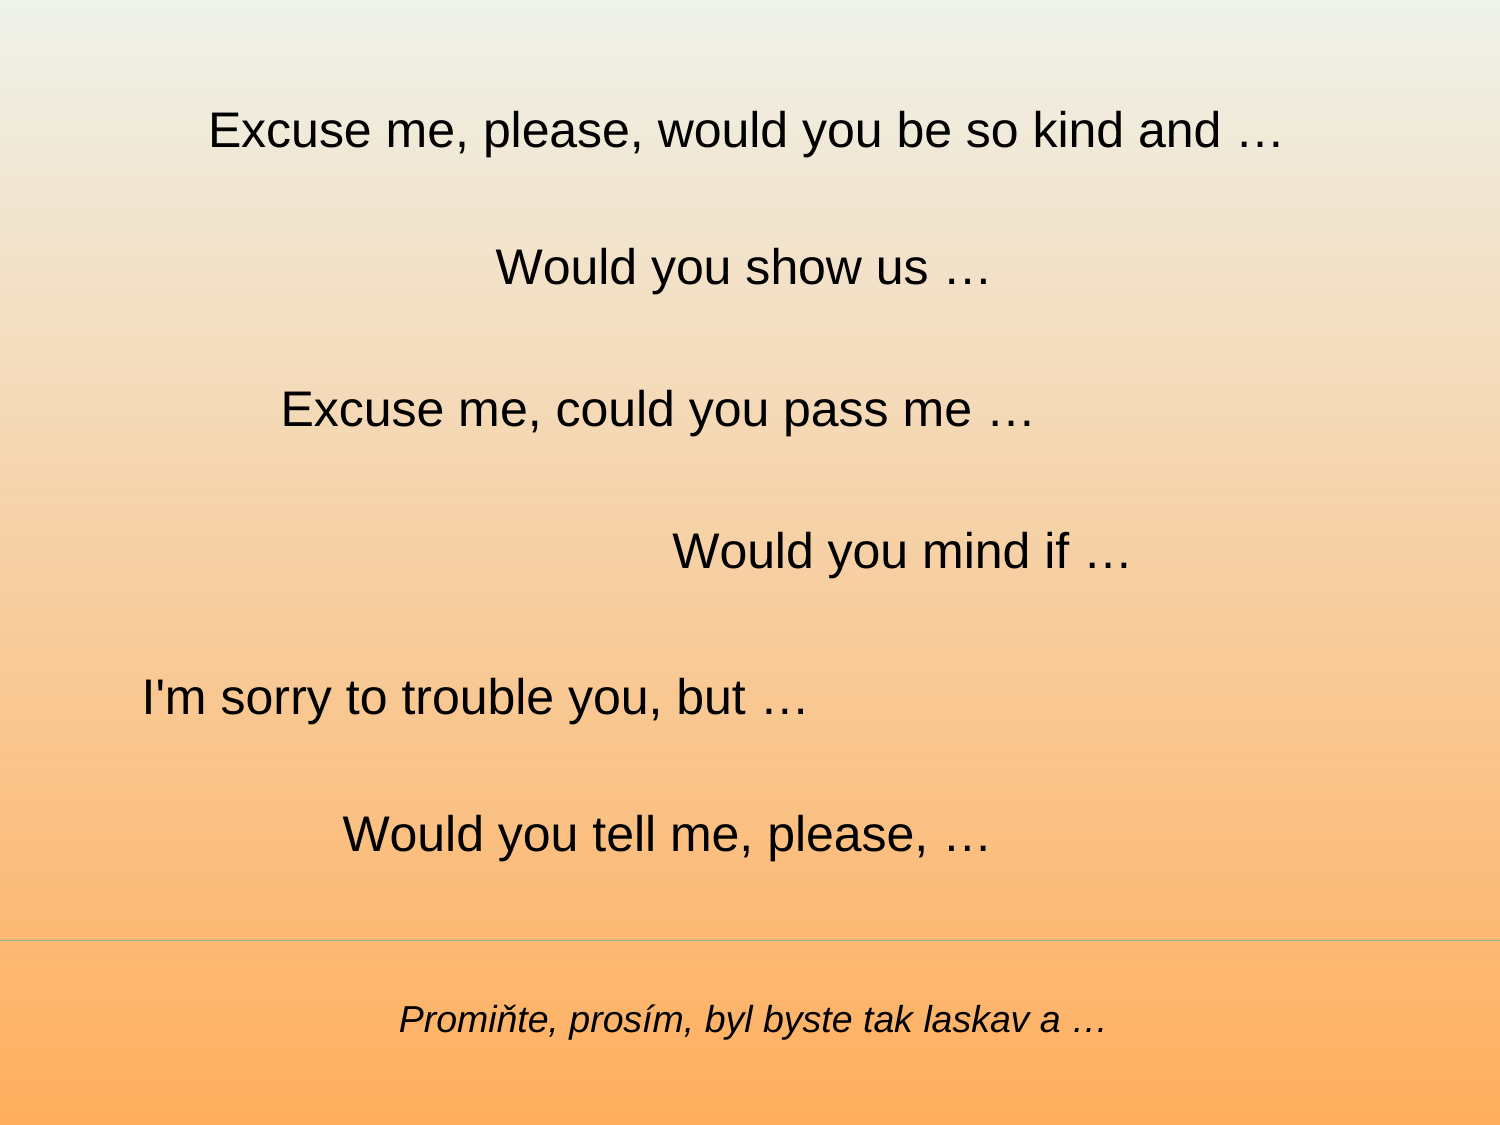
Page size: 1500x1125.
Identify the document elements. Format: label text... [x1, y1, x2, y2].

text_box Would you tell me, please, … [327, 793, 1008, 870]
text_box Excuse me, could you pass me … [265, 368, 1052, 444]
text_box Would you show us … [480, 227, 1008, 303]
text_box Promiňte, prosím, byl byste tak laskav a … [384, 987, 1125, 1049]
text_box Would you mind if … [657, 510, 1149, 586]
text_box Excuse me, please, would you be so kind and … [0, 90, 1495, 166]
text_box I'm sorry to trouble you, but … [126, 656, 826, 733]
